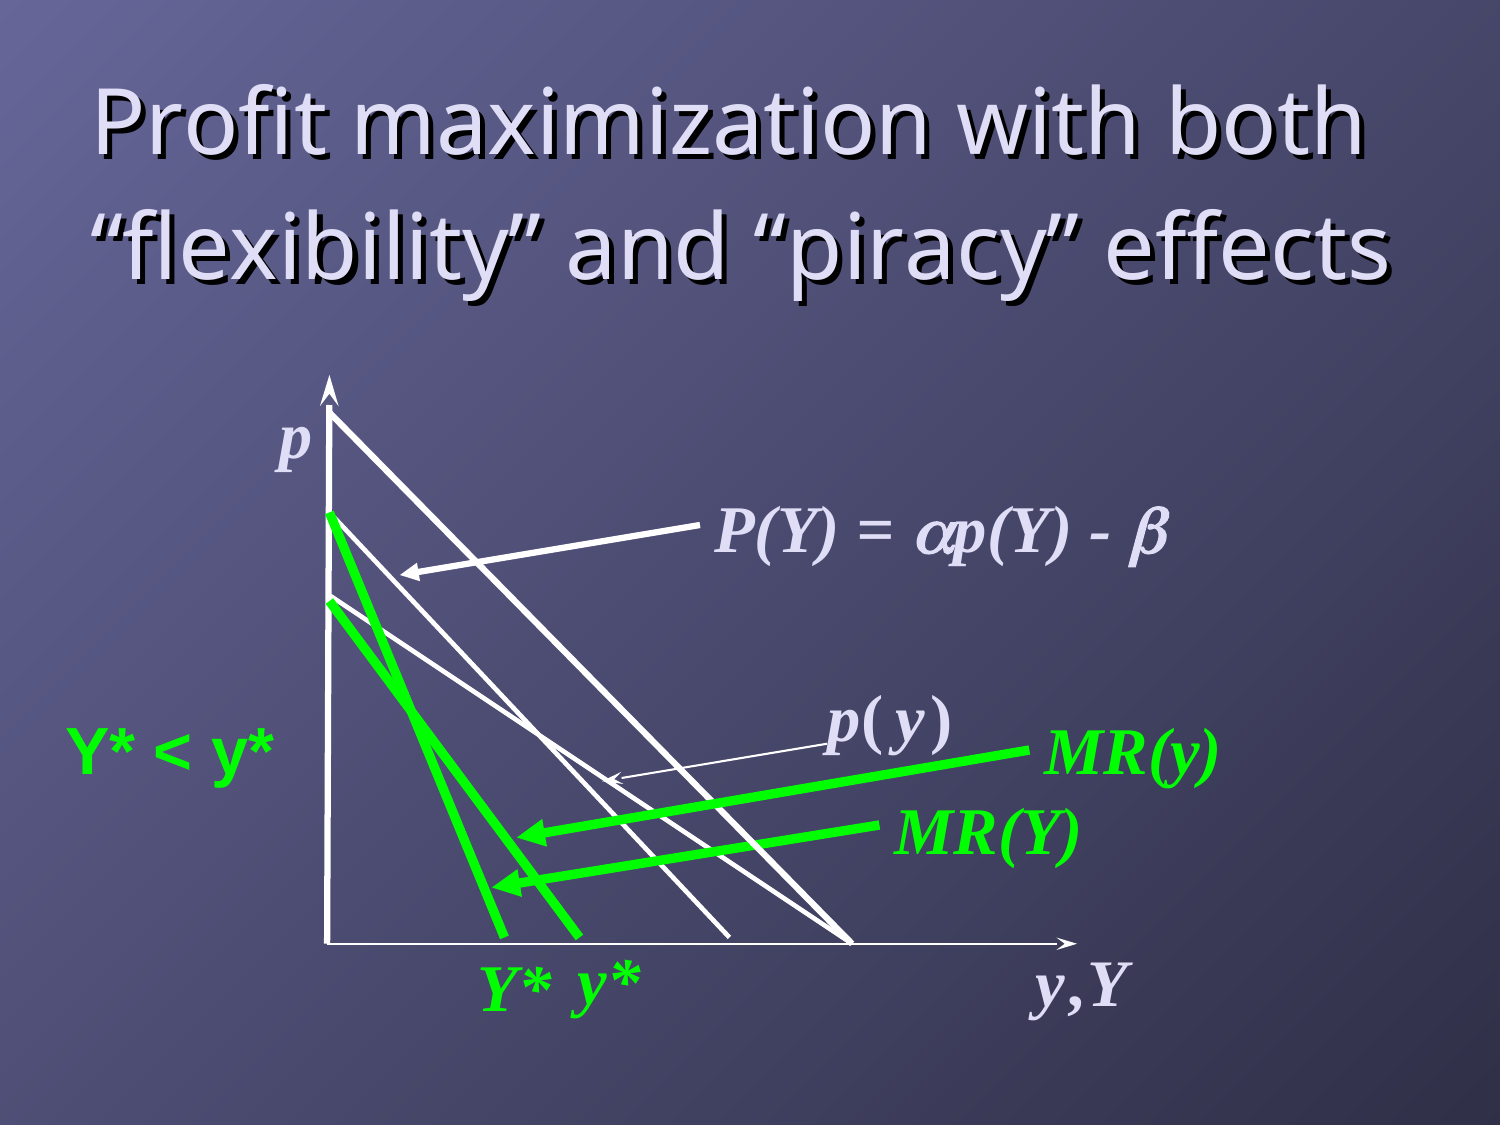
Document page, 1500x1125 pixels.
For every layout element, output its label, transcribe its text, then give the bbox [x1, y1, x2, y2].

text_box Y* [462, 937, 567, 1033]
chart [1025, 958, 1140, 1026]
text_box MR(y) [1029, 699, 1238, 796]
text_box Y* < y* [50, 699, 290, 796]
text_box P(Y) = p(Y) -  [699, 478, 1181, 575]
chart [814, 693, 956, 761]
text_box y* [562, 929, 656, 1026]
text_box MR(Y) [879, 779, 1099, 876]
chart [266, 425, 315, 477]
title Profit maximization with both “flexibility” and “piracy” effects [75, 8, 1426, 354]
